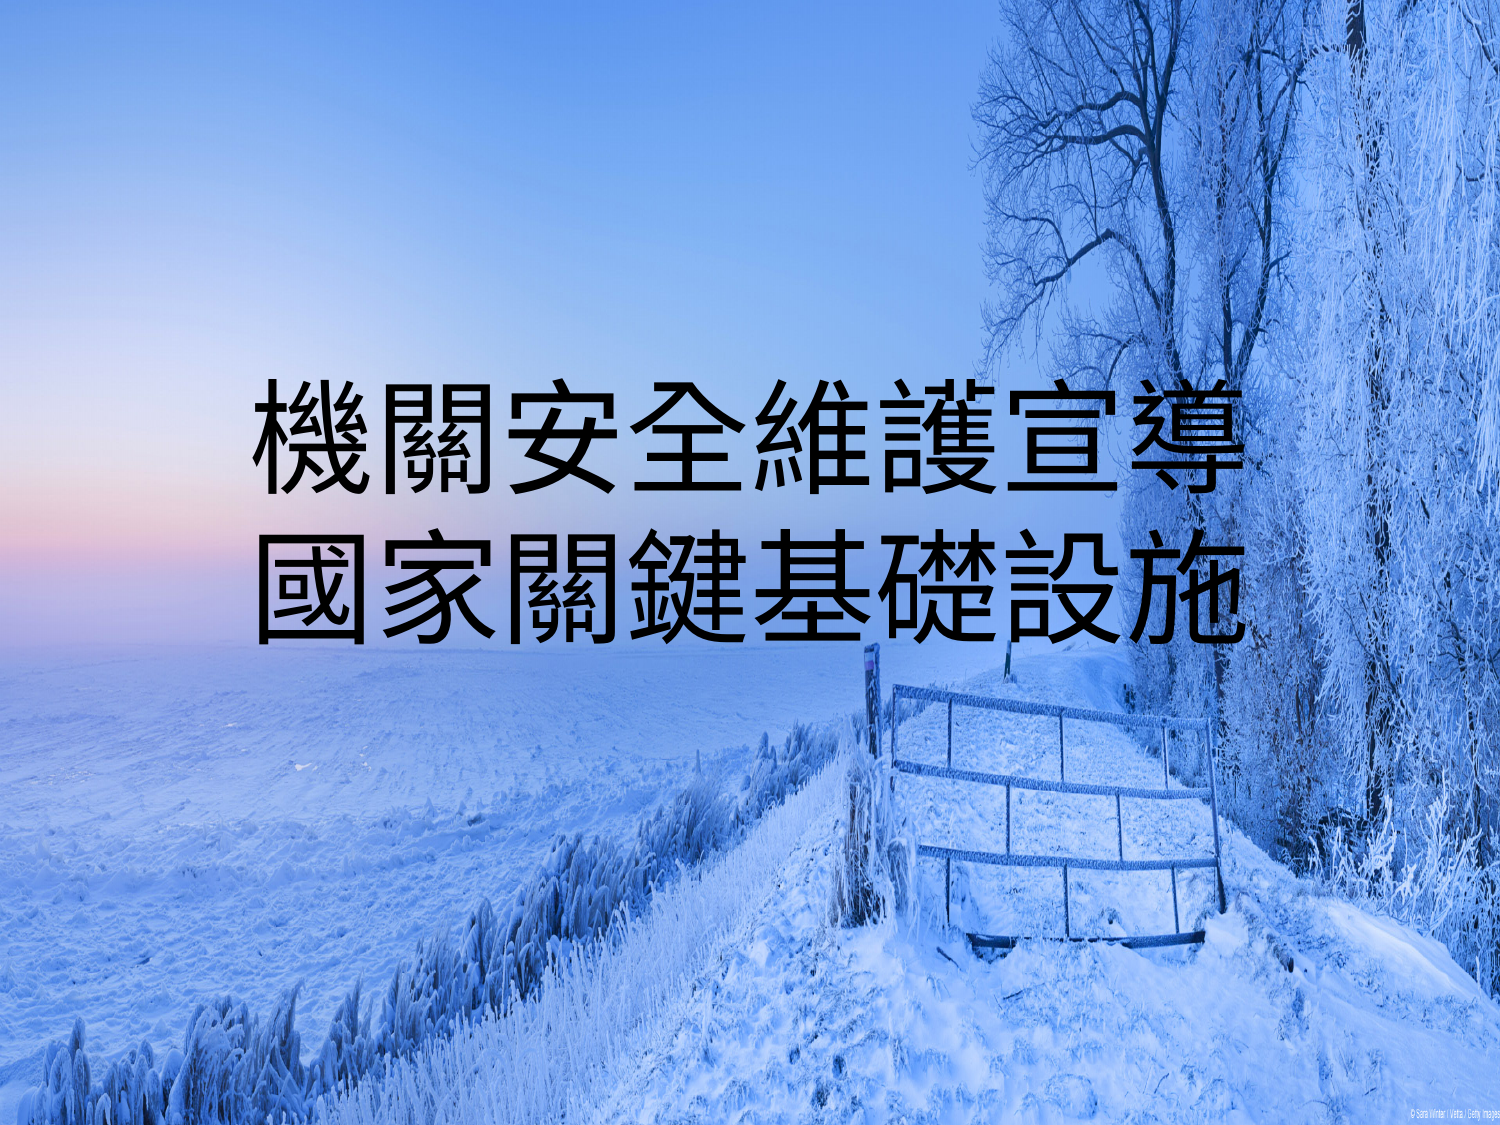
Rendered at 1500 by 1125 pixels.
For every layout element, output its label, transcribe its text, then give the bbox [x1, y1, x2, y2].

picture [0, 0, 1500, 1125]
title 機關安全維護宣導 國家關鍵基礎設施 [112, 349, 1388, 669]
